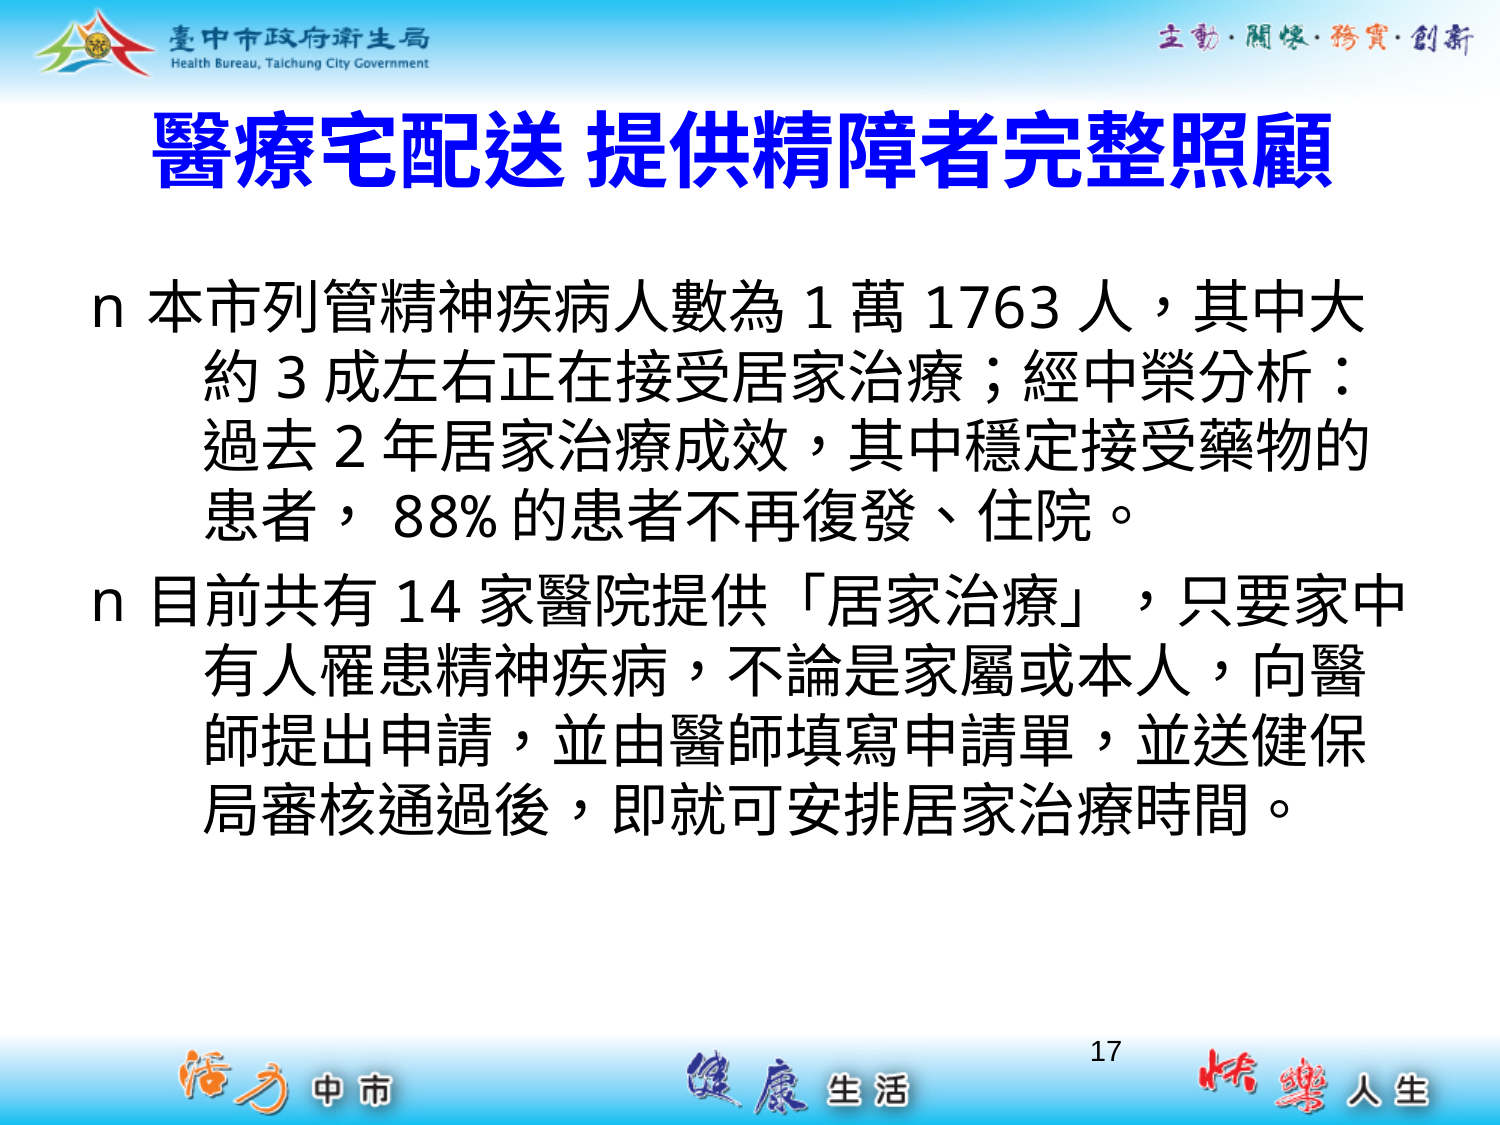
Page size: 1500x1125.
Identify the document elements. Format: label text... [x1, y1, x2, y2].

list 本市列管精神疾病人數為1萬1763人，其中大約3成左右正在接受居家治療；經中榮分析：過去2年居家治療成效，其中穩定接受藥物的患者，88%的患者不再復發、住院。 目前共有14家醫院提供「居家治療」，只要家中有人罹患精神疾病，不論是家屬或本人，向醫師提出申請，並由醫師填寫申請單，並送健保局審核通過後，即就可安排居家治療時間。 [75, 262, 1426, 1005]
title 醫療宅配送 提供精障者完整照顧 [76, 90, 1427, 230]
text_box [1074, 1024, 1426, 1103]
